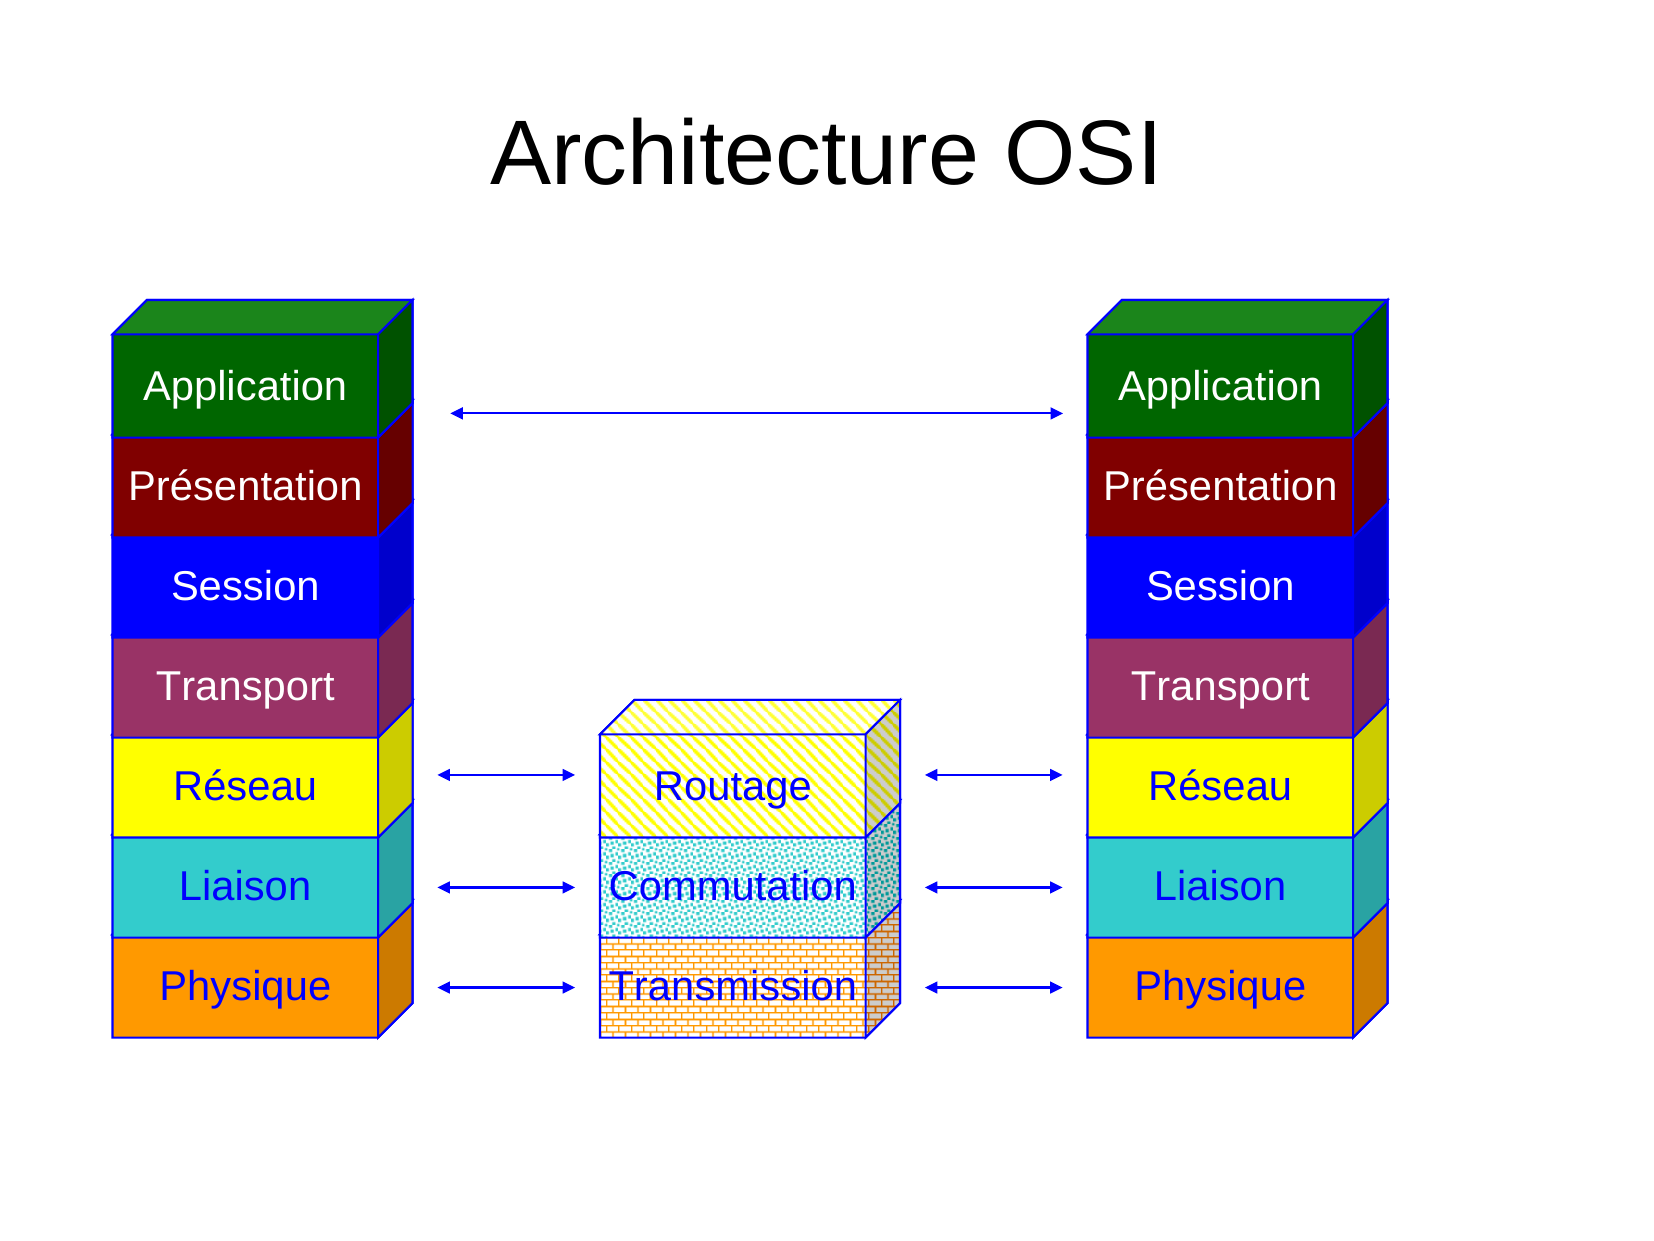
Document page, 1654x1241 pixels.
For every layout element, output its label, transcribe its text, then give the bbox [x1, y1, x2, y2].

text_box Commutation [600, 838, 865, 938]
text_box Physique [112, 938, 378, 1038]
text_box 21=2*8+5. la partie réseau contient donc les 2 premiers nombres et 5 chiffres du 3e. La partie hôte contient 3 (=8-5) chiffres du 3e et le dernier nombre. 165=10100101. On passe la partie hôte à 0 et on obtient : 10100000=160 et 0 pour le dernier nombre donc le réseau est : 194.199.160.0. on passe la partie hôte de 165 à 1 et on obtient : 10100111=167 et 255 (=11111111) pour le dernier nombre donc l'adresse de diffusion est 194.199.167.255. [112, 300, 411, 335]
text_box Routage [600, 735, 865, 838]
text_box Liaison [1087, 838, 1353, 938]
text_box Application [112, 335, 378, 438]
text_box Réseau [112, 738, 378, 838]
title Architecture OSI [82, 49, 1571, 257]
text_box Transmission [600, 938, 865, 1038]
text_box Réseau [1087, 738, 1353, 838]
text_box Application [1087, 335, 1353, 438]
text_box Transport [1087, 638, 1353, 738]
list une entreprise a 2 classes C contiguës 192.168.9.0/24 192.168.10.0/24 peut-elle les agréger en un seul réseau ? réponse : non car ces 2 classes C ne font pas partie du même /23 : 192.168.9.x/23 a comme adresse réseau 192.168.8.0/23 car 9=00001001 192.168.10.x/23 a comme adresse réseau 192.168.10.0/23 car 10=00001011 [600, 699, 899, 735]
text_box Session [112, 538, 378, 638]
text_box Physique [1087, 938, 1353, 1038]
text_box Transport [112, 638, 378, 738]
title agréger des réseaux (2) [1087, 300, 1386, 335]
text_box Liaison [112, 838, 378, 938]
text_box Session [1087, 538, 1353, 638]
text_box Présentation [1087, 438, 1353, 538]
text_box Présentation [112, 438, 378, 538]
